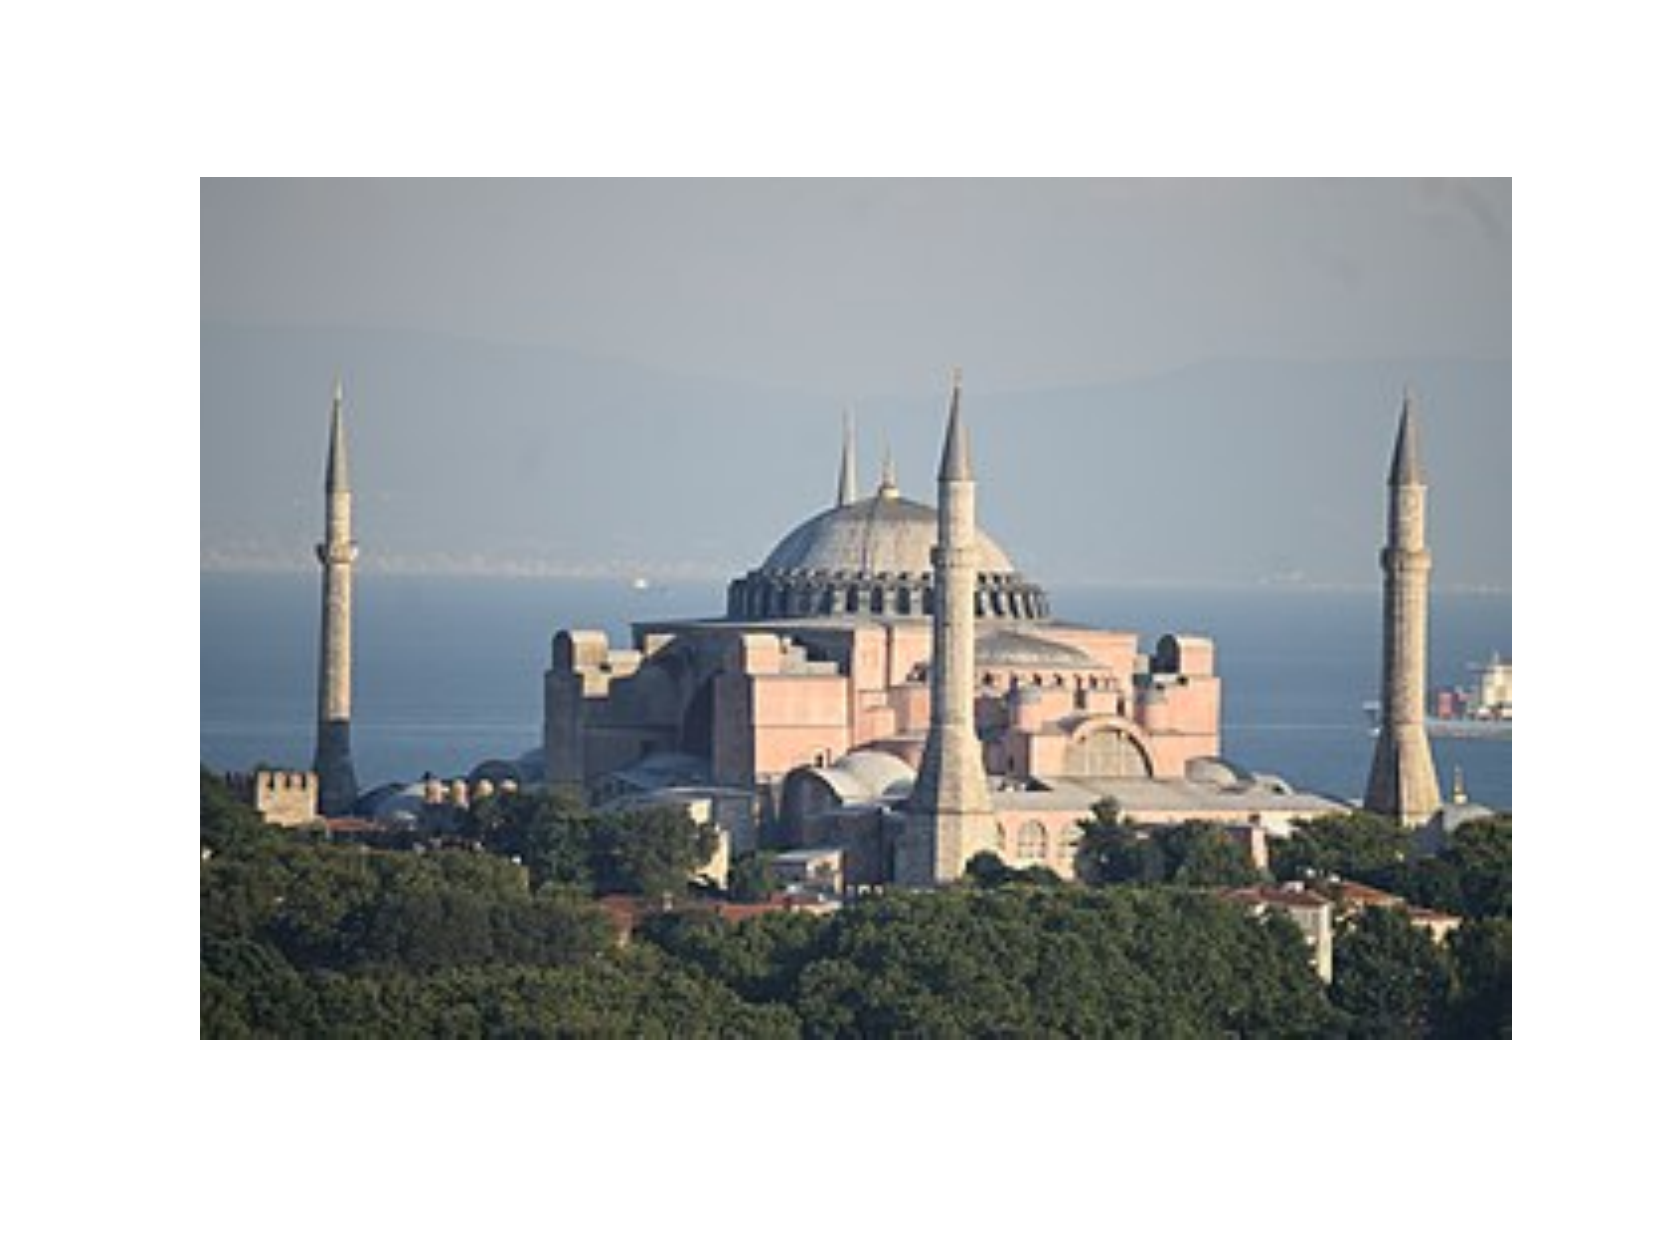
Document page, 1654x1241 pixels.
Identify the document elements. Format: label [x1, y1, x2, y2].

picture [200, 177, 1512, 1040]
